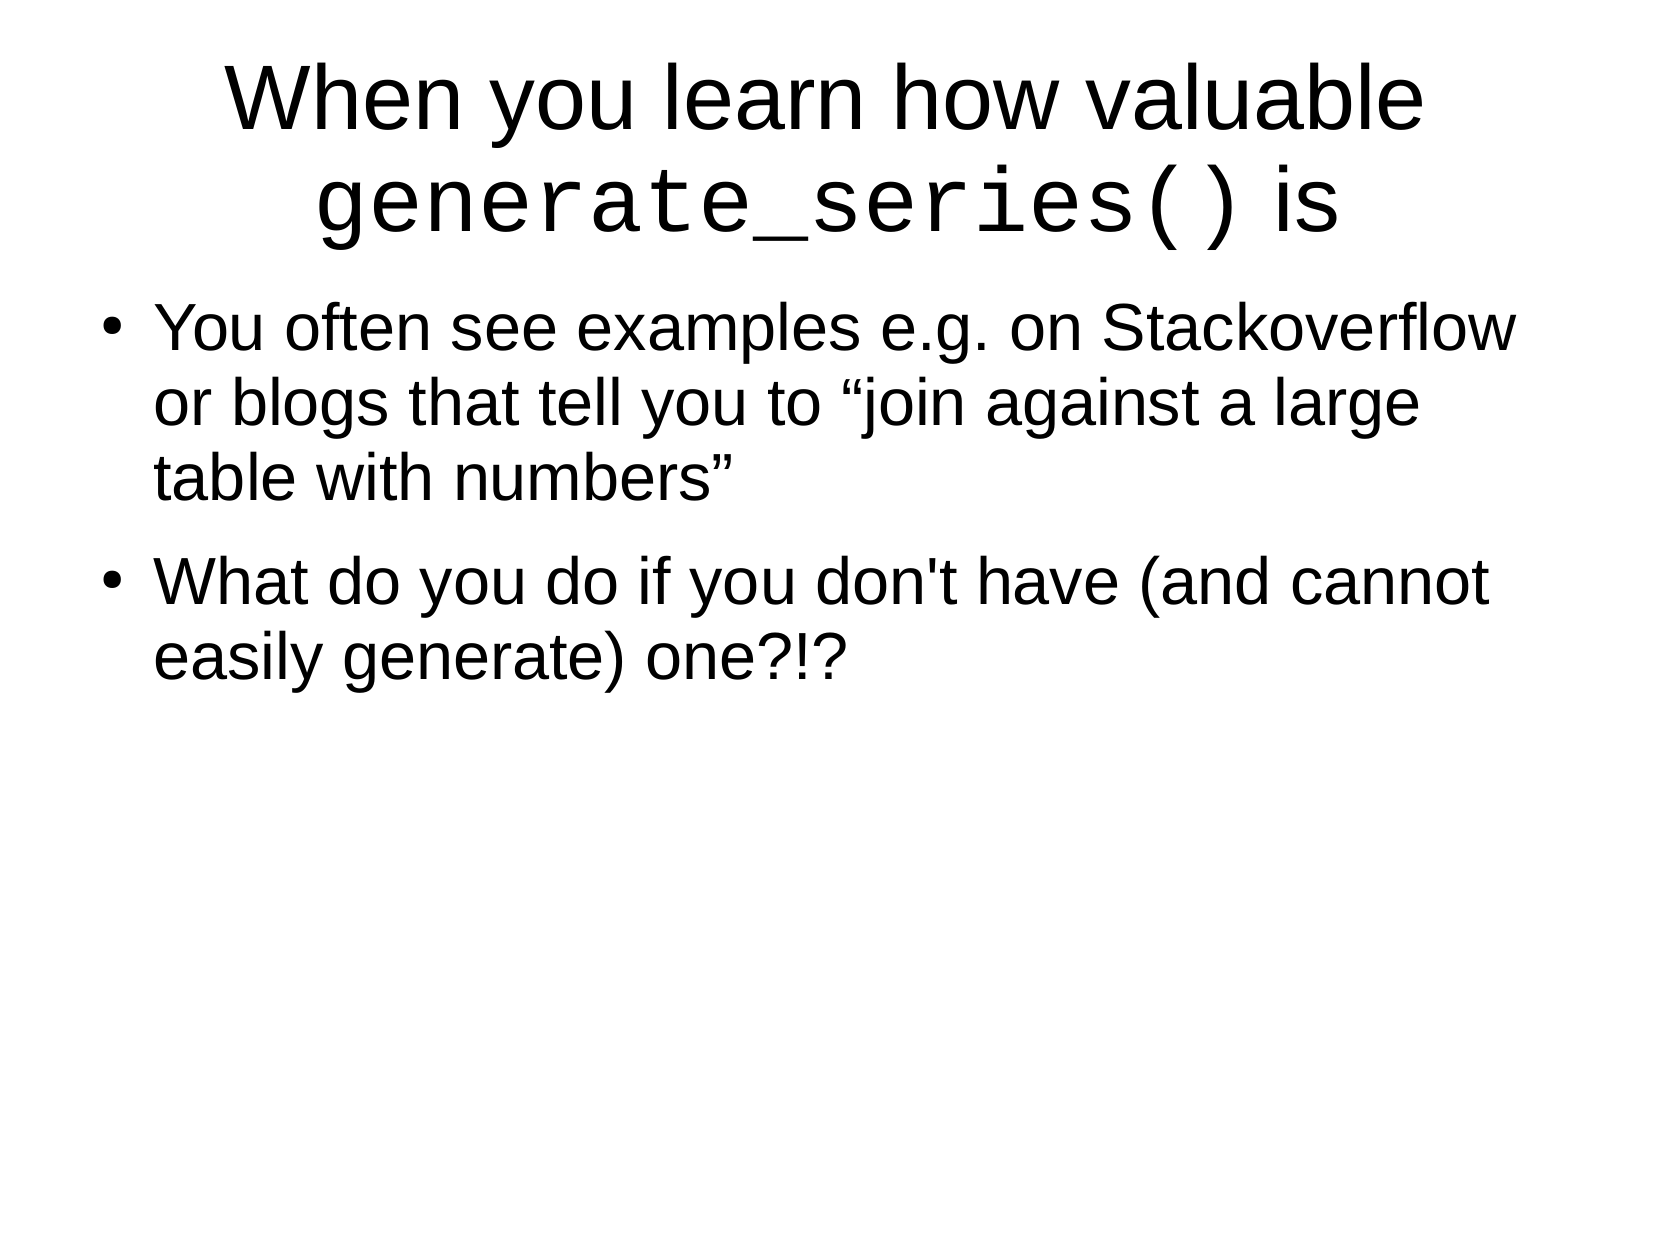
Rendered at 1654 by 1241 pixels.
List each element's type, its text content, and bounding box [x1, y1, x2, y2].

list You often see examples e.g. on Stackoverflow or blogs that tell you to “join against a large table with numbers” What do you do if you don't have (and cannot easily generate) one?!? [82, 290, 1571, 1010]
title When you learn how valuable generate_series() is [82, 46, 1571, 260]
